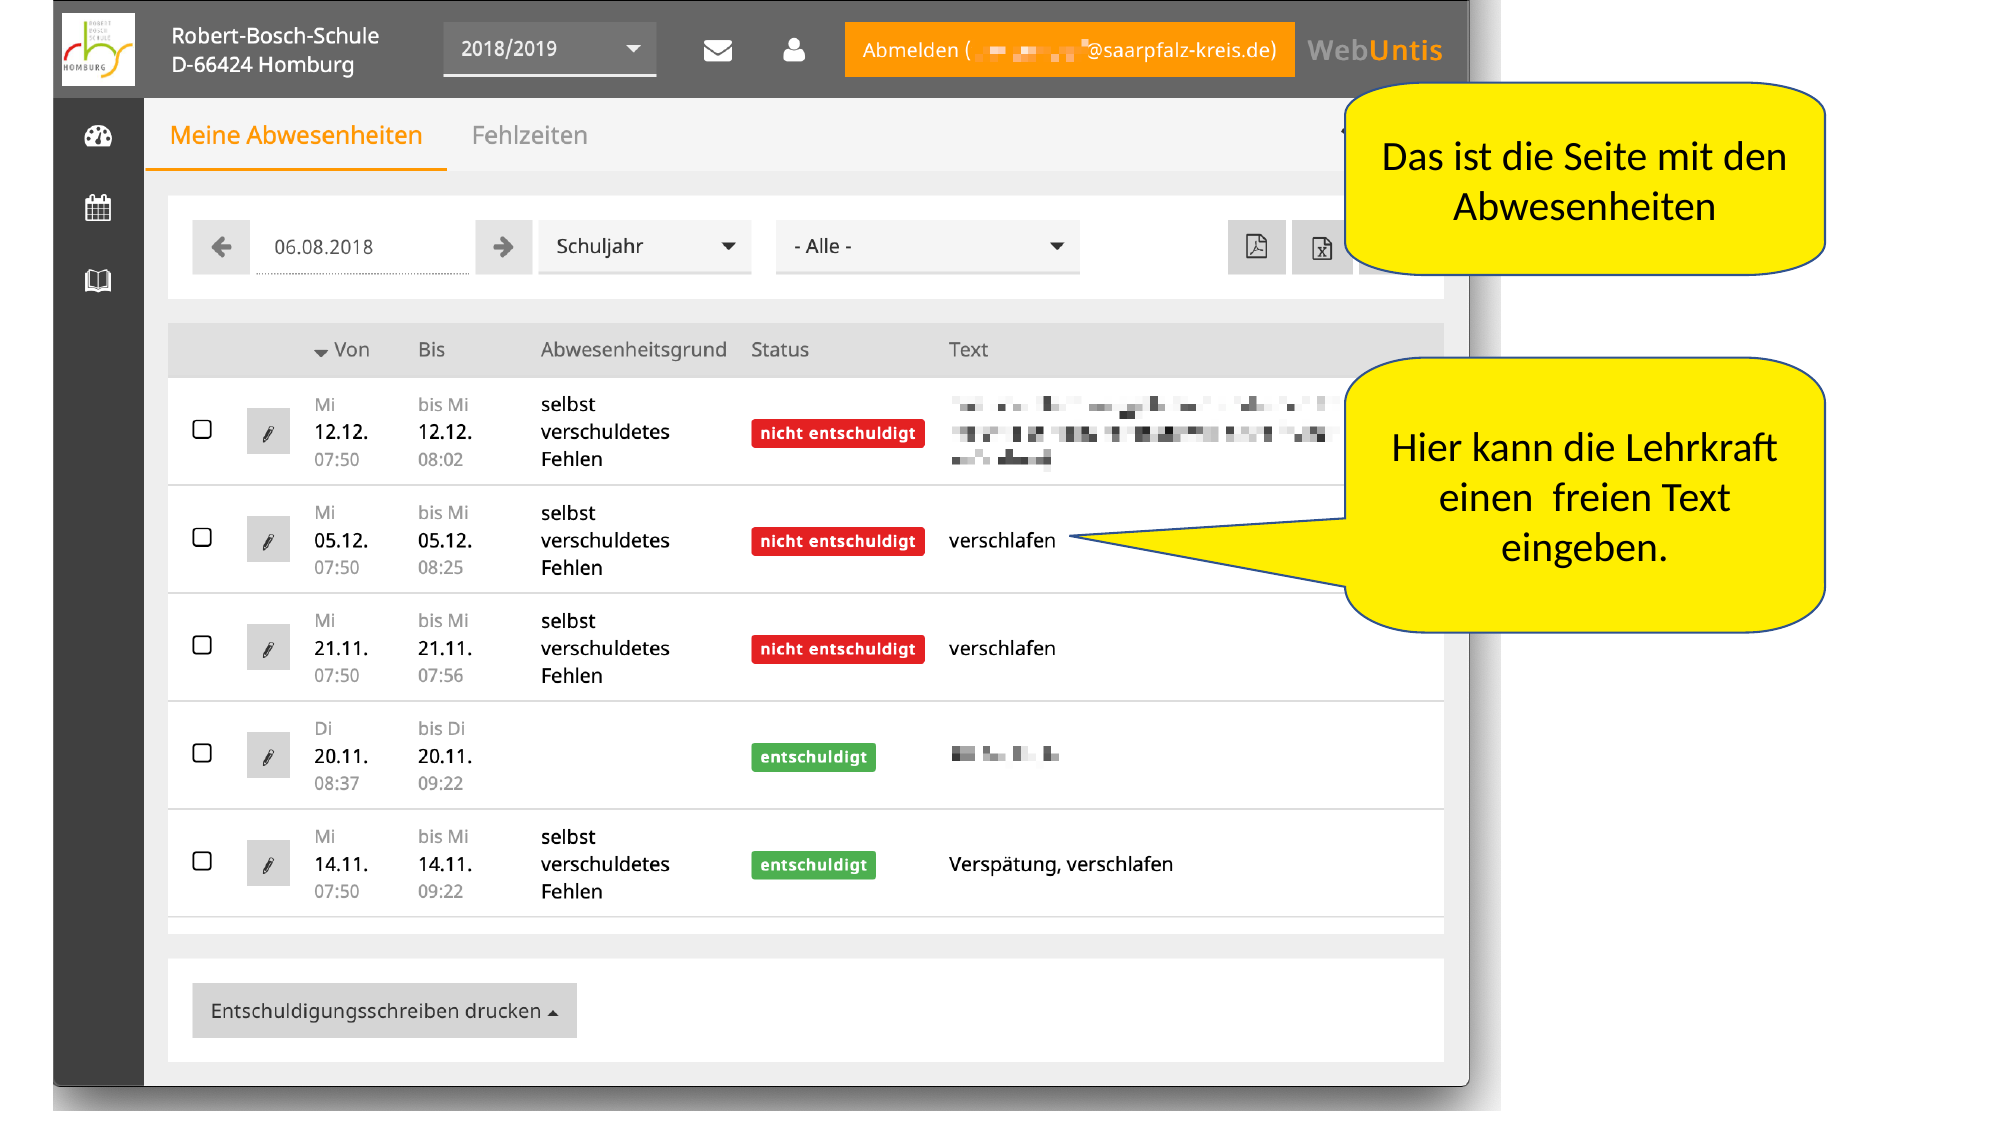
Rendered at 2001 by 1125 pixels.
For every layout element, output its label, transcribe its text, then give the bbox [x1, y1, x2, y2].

picture [53, 0, 1501, 1111]
text_box Hier kann die Lehrkraft einen freien Text eingeben. [1069, 357, 1826, 633]
text_box Das ist die Seite mit den Abwesenheiten [1345, 82, 1826, 276]
